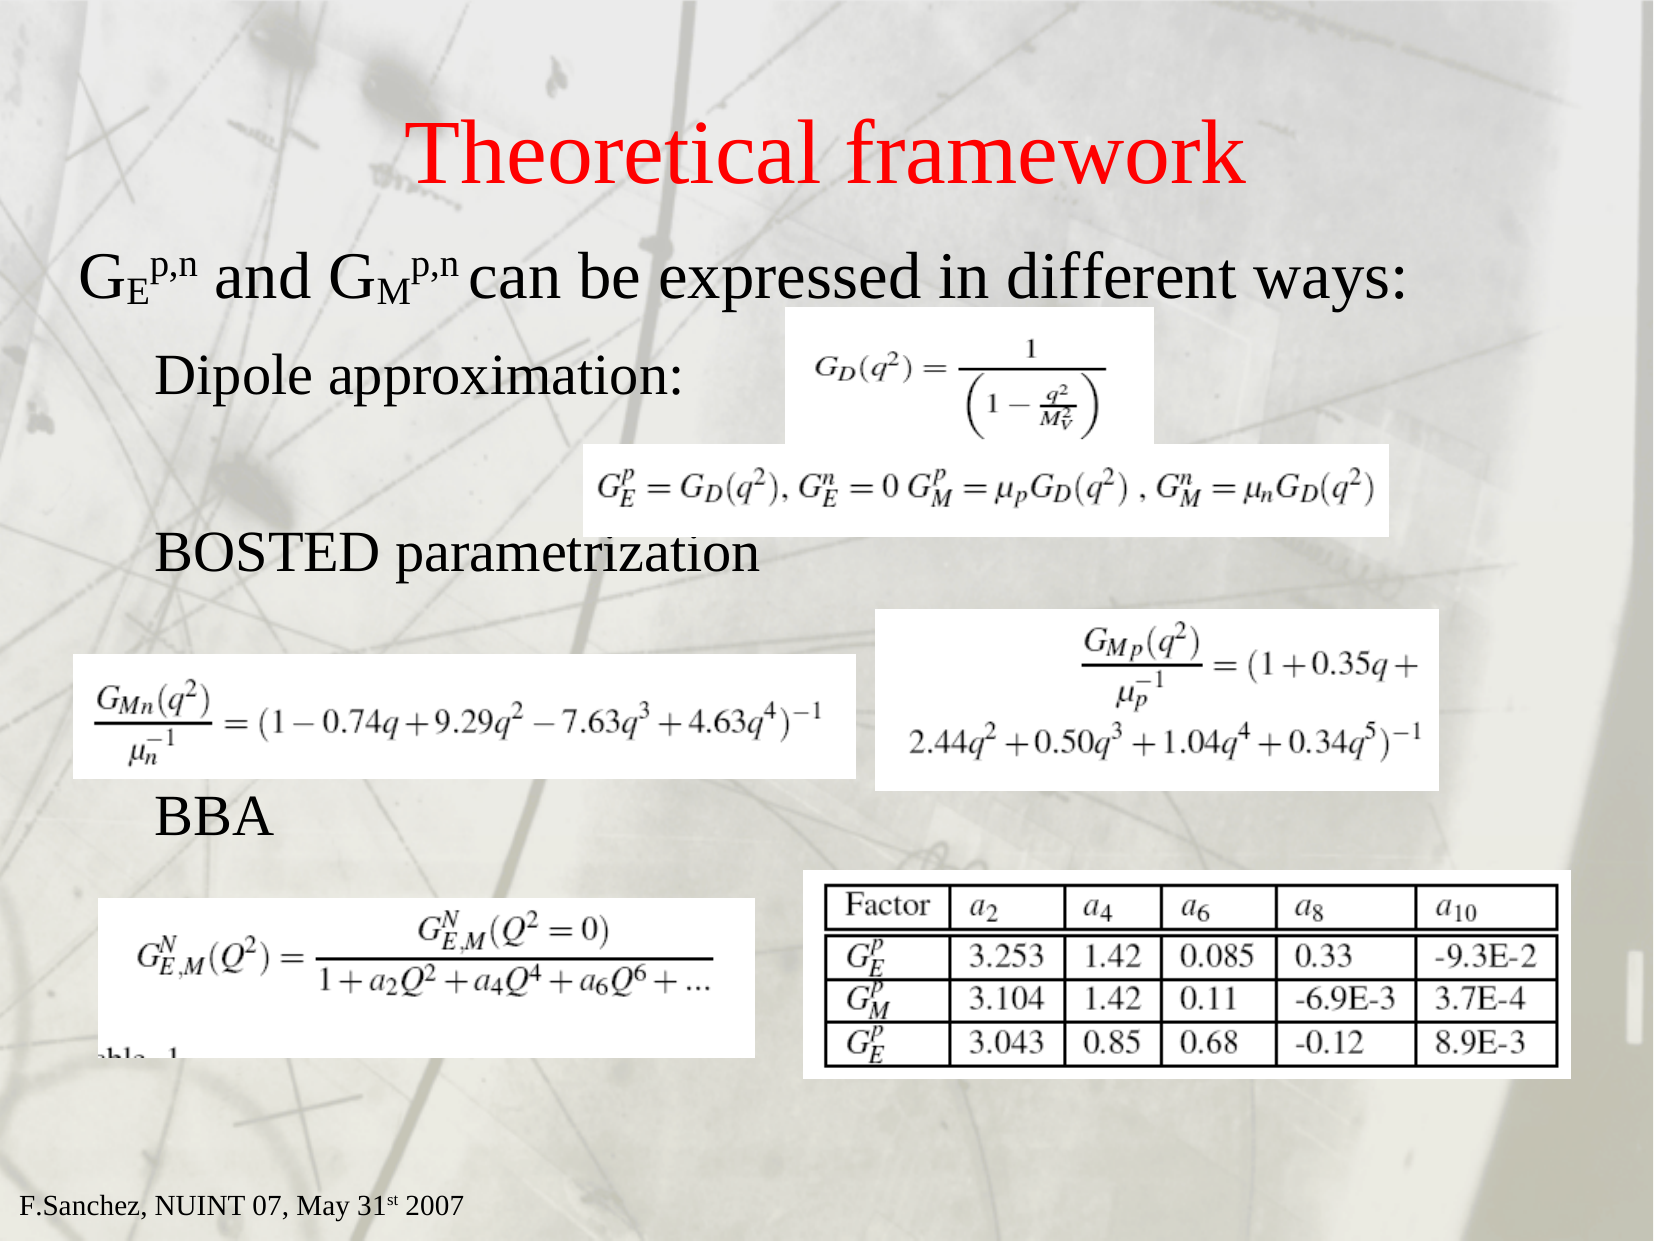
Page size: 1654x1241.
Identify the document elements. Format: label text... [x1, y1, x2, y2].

picture [0, 0, 1654, 1241]
list GEp,n and GMp,n can be expressed in different ways: Dipole approximation: BOSTED parametrization BBA [60, 239, 1549, 1058]
title Theoretical framework [82, 49, 1571, 257]
